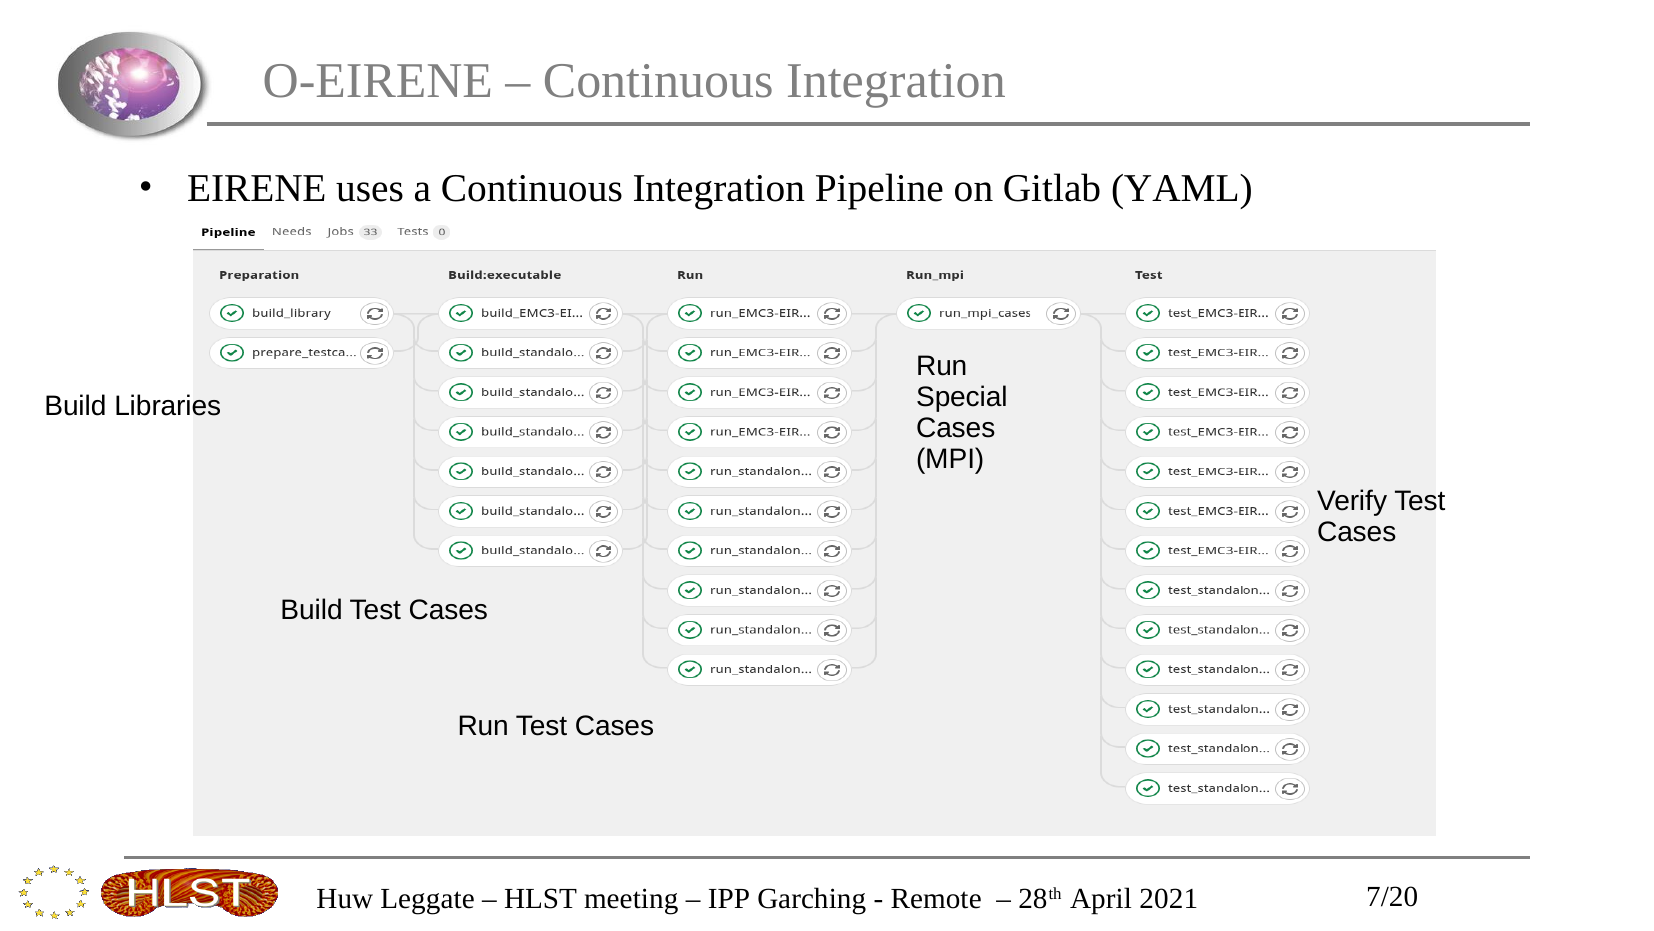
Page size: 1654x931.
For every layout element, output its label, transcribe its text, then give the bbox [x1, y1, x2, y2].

text_box Run Special Cases (MPI) [901, 342, 1080, 483]
text_box Build Libraries [29, 382, 329, 457]
title O-EIRENE – Continuous Integration [247, 30, 1530, 124]
text_box Run Test Cases [442, 703, 736, 750]
picture [174, 217, 1458, 855]
text_box Build Test Cases [265, 587, 574, 634]
list EIRENE uses a Continuous Integration Pipeline on Gitlab (YAML) [123, 154, 1497, 218]
picture [10, 861, 290, 923]
picture [41, 20, 221, 150]
text_box Verify Test Cases [1302, 477, 1481, 584]
